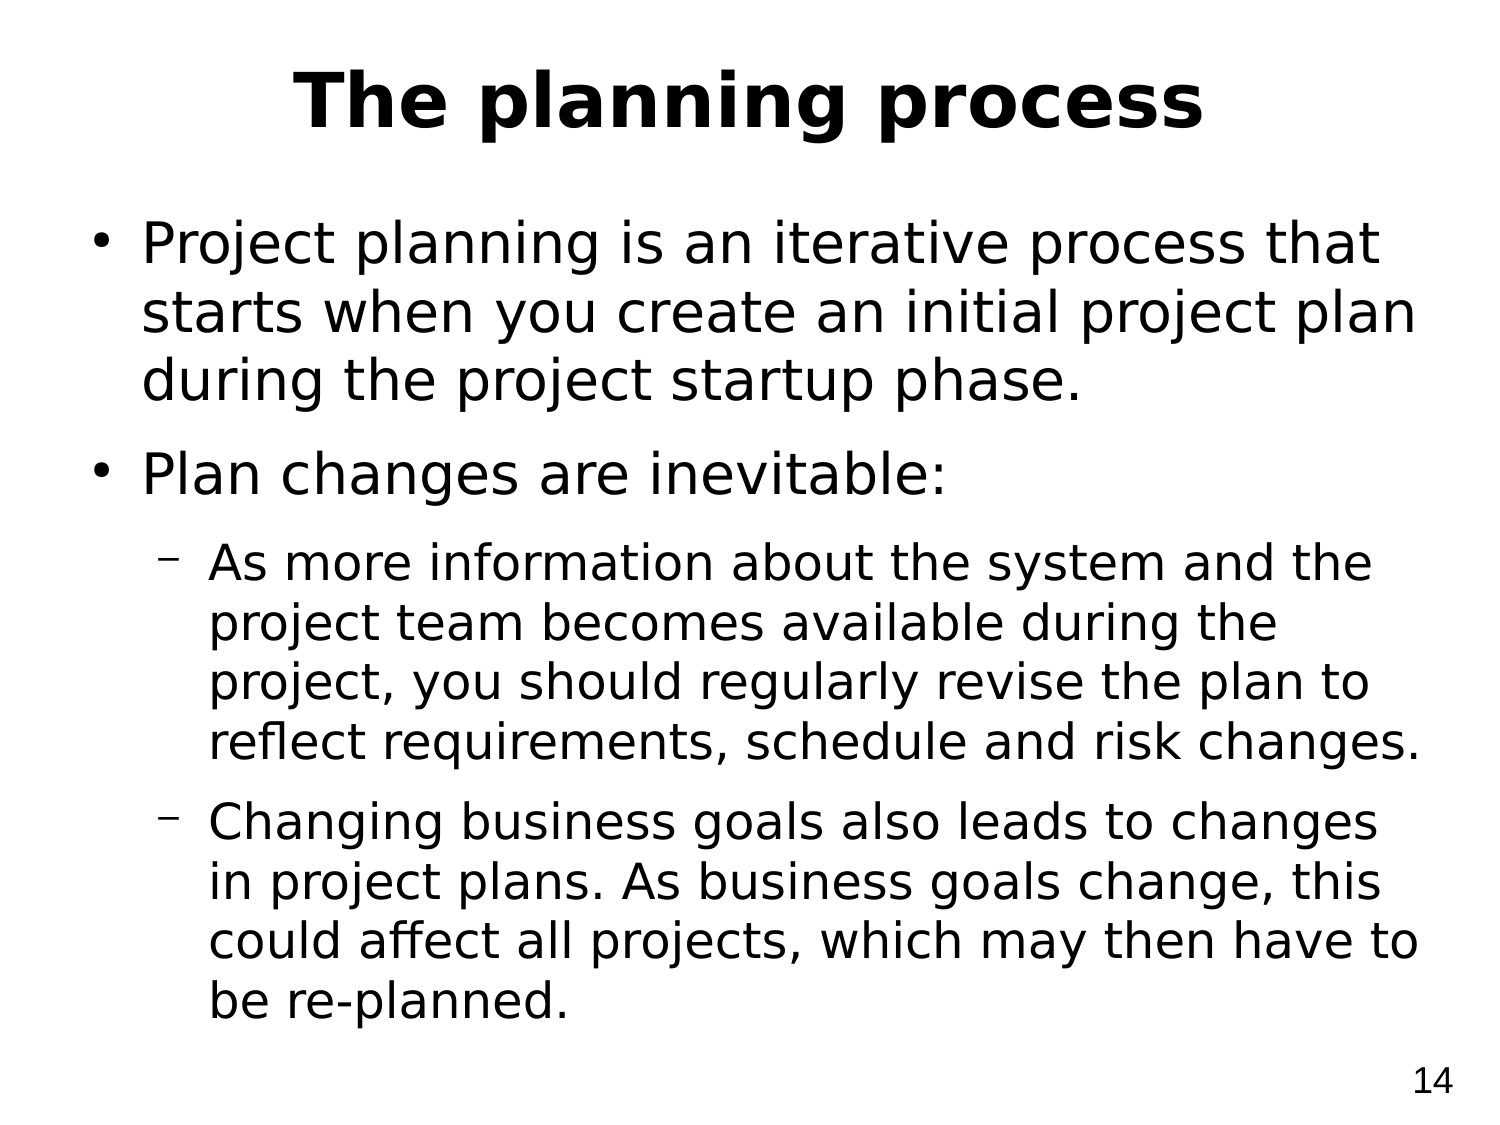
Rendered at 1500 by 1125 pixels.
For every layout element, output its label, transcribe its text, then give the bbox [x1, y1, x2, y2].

list Project planning is an iterative process that starts when you create an initial project plan during the project startup phase. Plan changes are inevitable: As more information about the system and the project team becomes available during the project, you should regularly revise the plan to reflect requirements, schedule and risk changes. Changing business goals also leads to changes in project plans. As business goals change, this could affect all projects, which may then have to be re-planned. [75, 206, 1425, 1093]
title The planning process [75, 44, 1425, 177]
